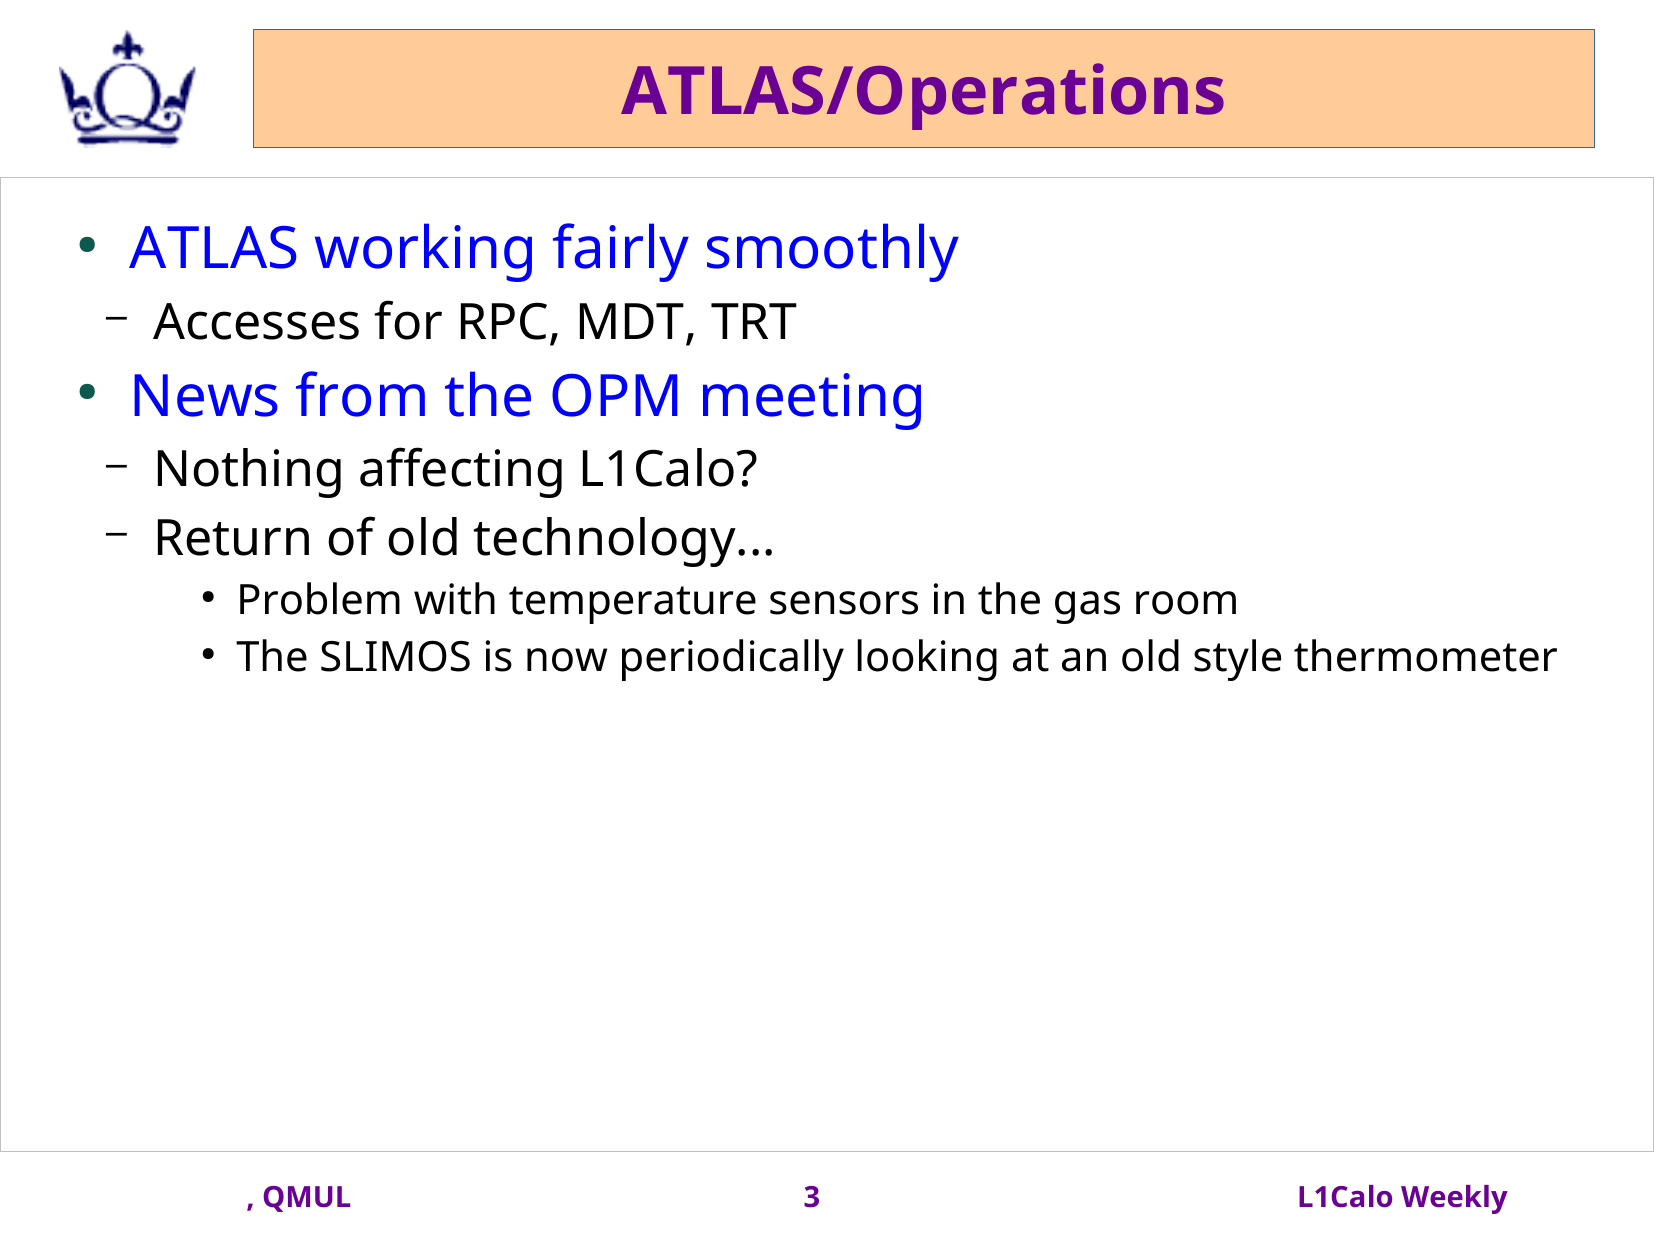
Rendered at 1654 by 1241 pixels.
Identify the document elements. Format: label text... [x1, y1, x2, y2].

picture [59, 29, 200, 148]
title ATLAS/Operations [253, 29, 1595, 148]
list ATLAS working fairly smoothly Accesses for RPC, MDT, TRT News from the OPM meeting Nothing affecting L1Calo? Return of old technology... Problem with temperature sensors in the gas room The SLIMOS is now periodically looking at an old style thermometer [59, 206, 1595, 1127]
